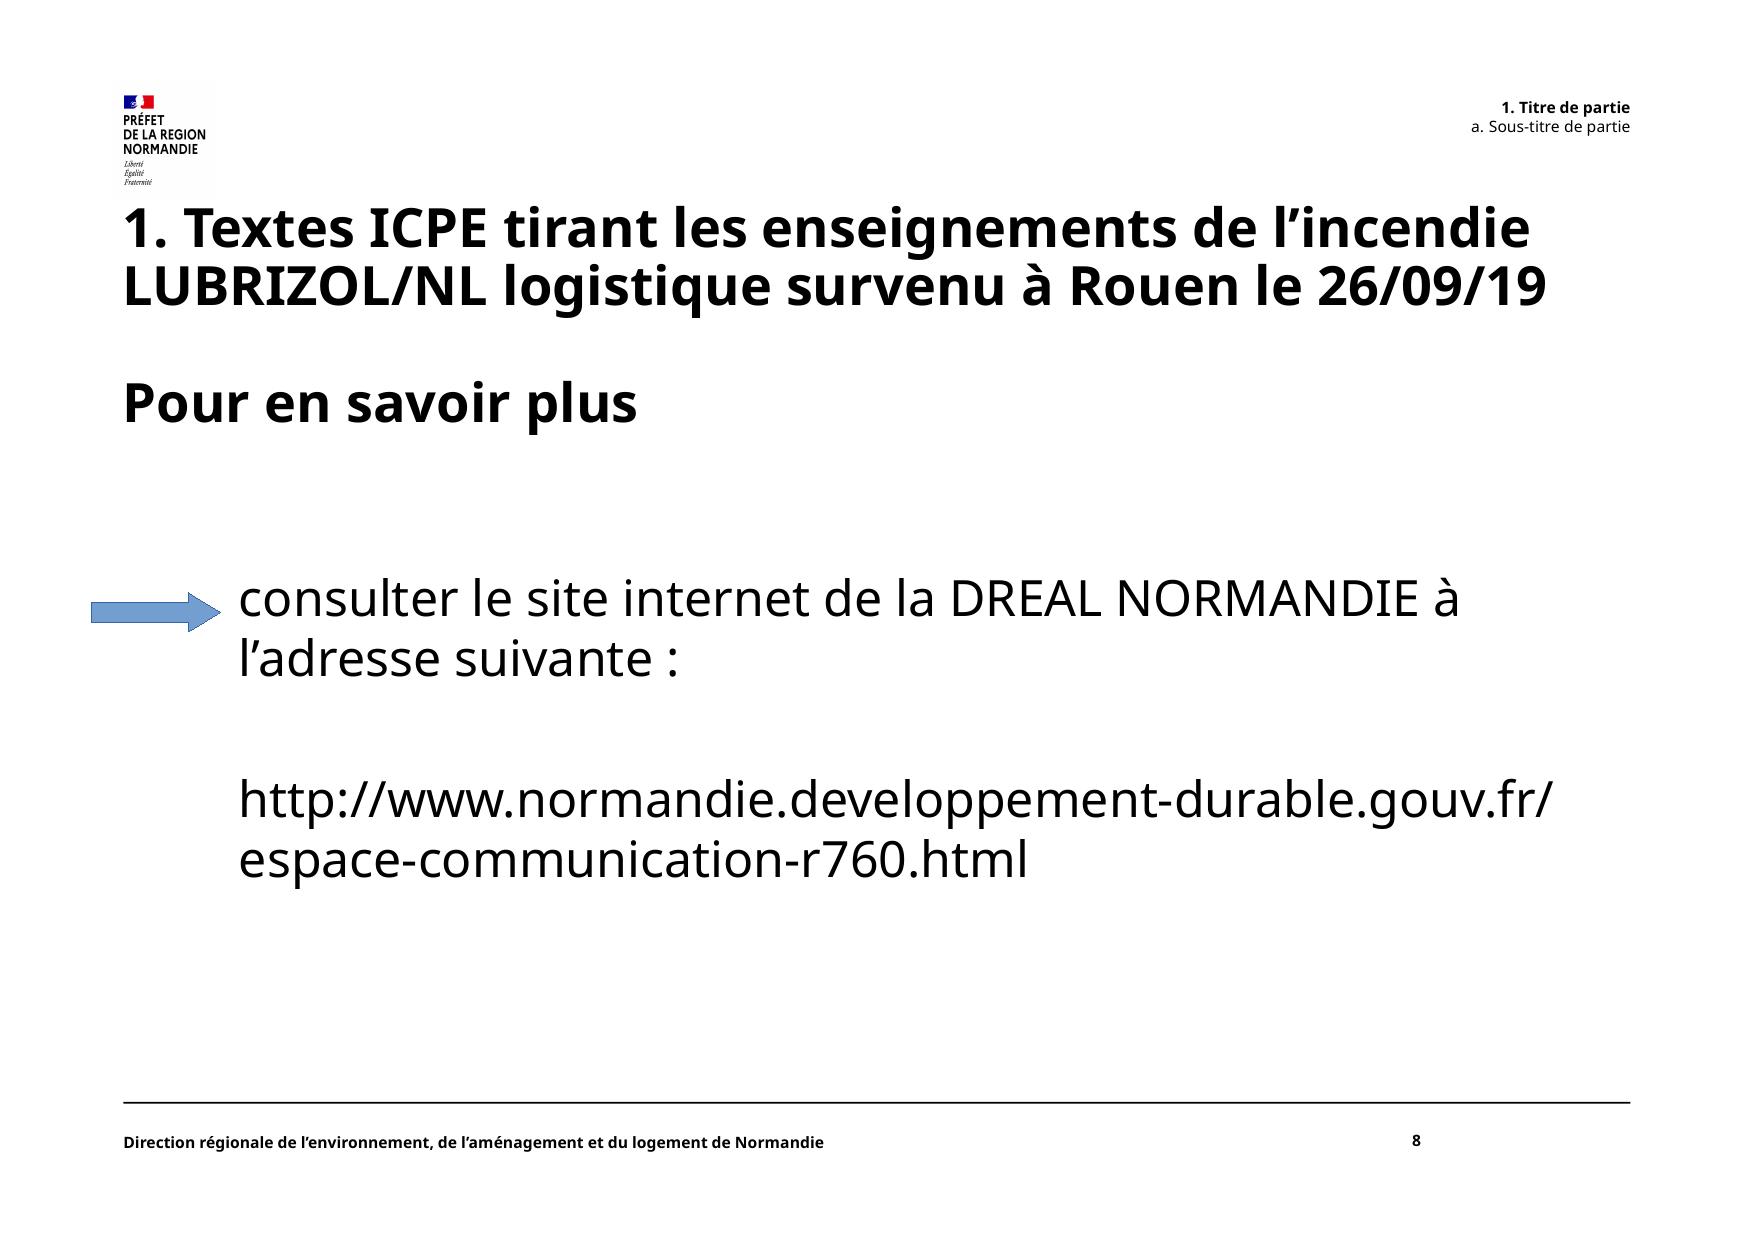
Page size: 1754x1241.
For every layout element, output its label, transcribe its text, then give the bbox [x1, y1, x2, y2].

list Titre de partie Sous-titre de partie [651, 98, 1631, 177]
list consulter le site internet de la DREAL NORMANDIE à l’adresse suivante : http://www.normandie.developpement-durable.gouv.fr/espace-communication-r760.html [238, 459, 1631, 1021]
footer Direction régionale de l’environnement, de l’aménagement et du logement de Normandie [123, 1102, 1179, 1181]
slide_number 6 [1179, 1102, 1422, 1181]
title 1. Textes ICPE tirant les enseignements de l’incendie LUBRIZOL/NL logistique survenu à Rouen le 26/09/19 Pour en savoir plus [122, 200, 1630, 435]
picture [113, 82, 216, 198]
text_box [91, 592, 221, 632]
